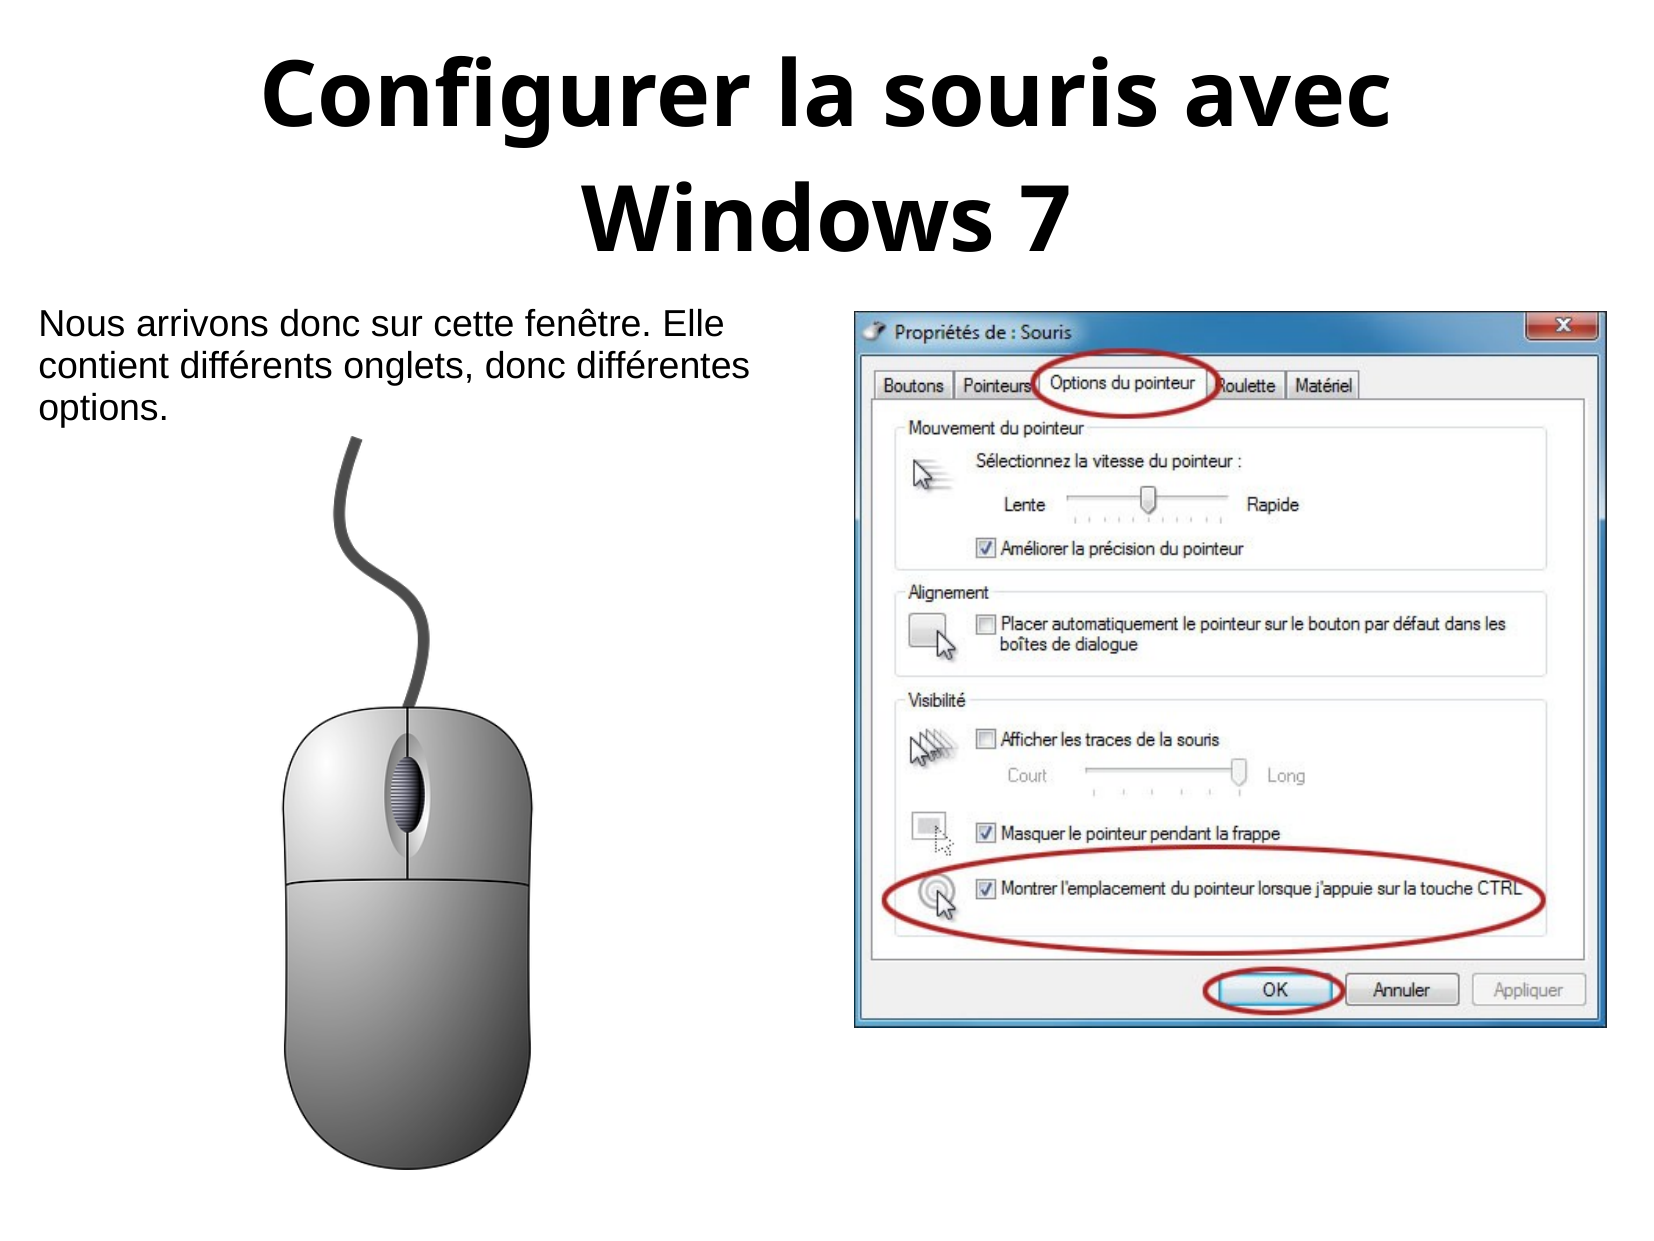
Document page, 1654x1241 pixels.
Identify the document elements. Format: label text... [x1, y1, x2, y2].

text_box Nous arrivons donc sur cette fenêtre. Elle contient différents onglets, donc différentes options. [23, 295, 815, 437]
picture [35, 436, 780, 1170]
title Configurer la souris avec Windows 7 [82, 49, 1571, 257]
picture [854, 311, 1607, 1028]
